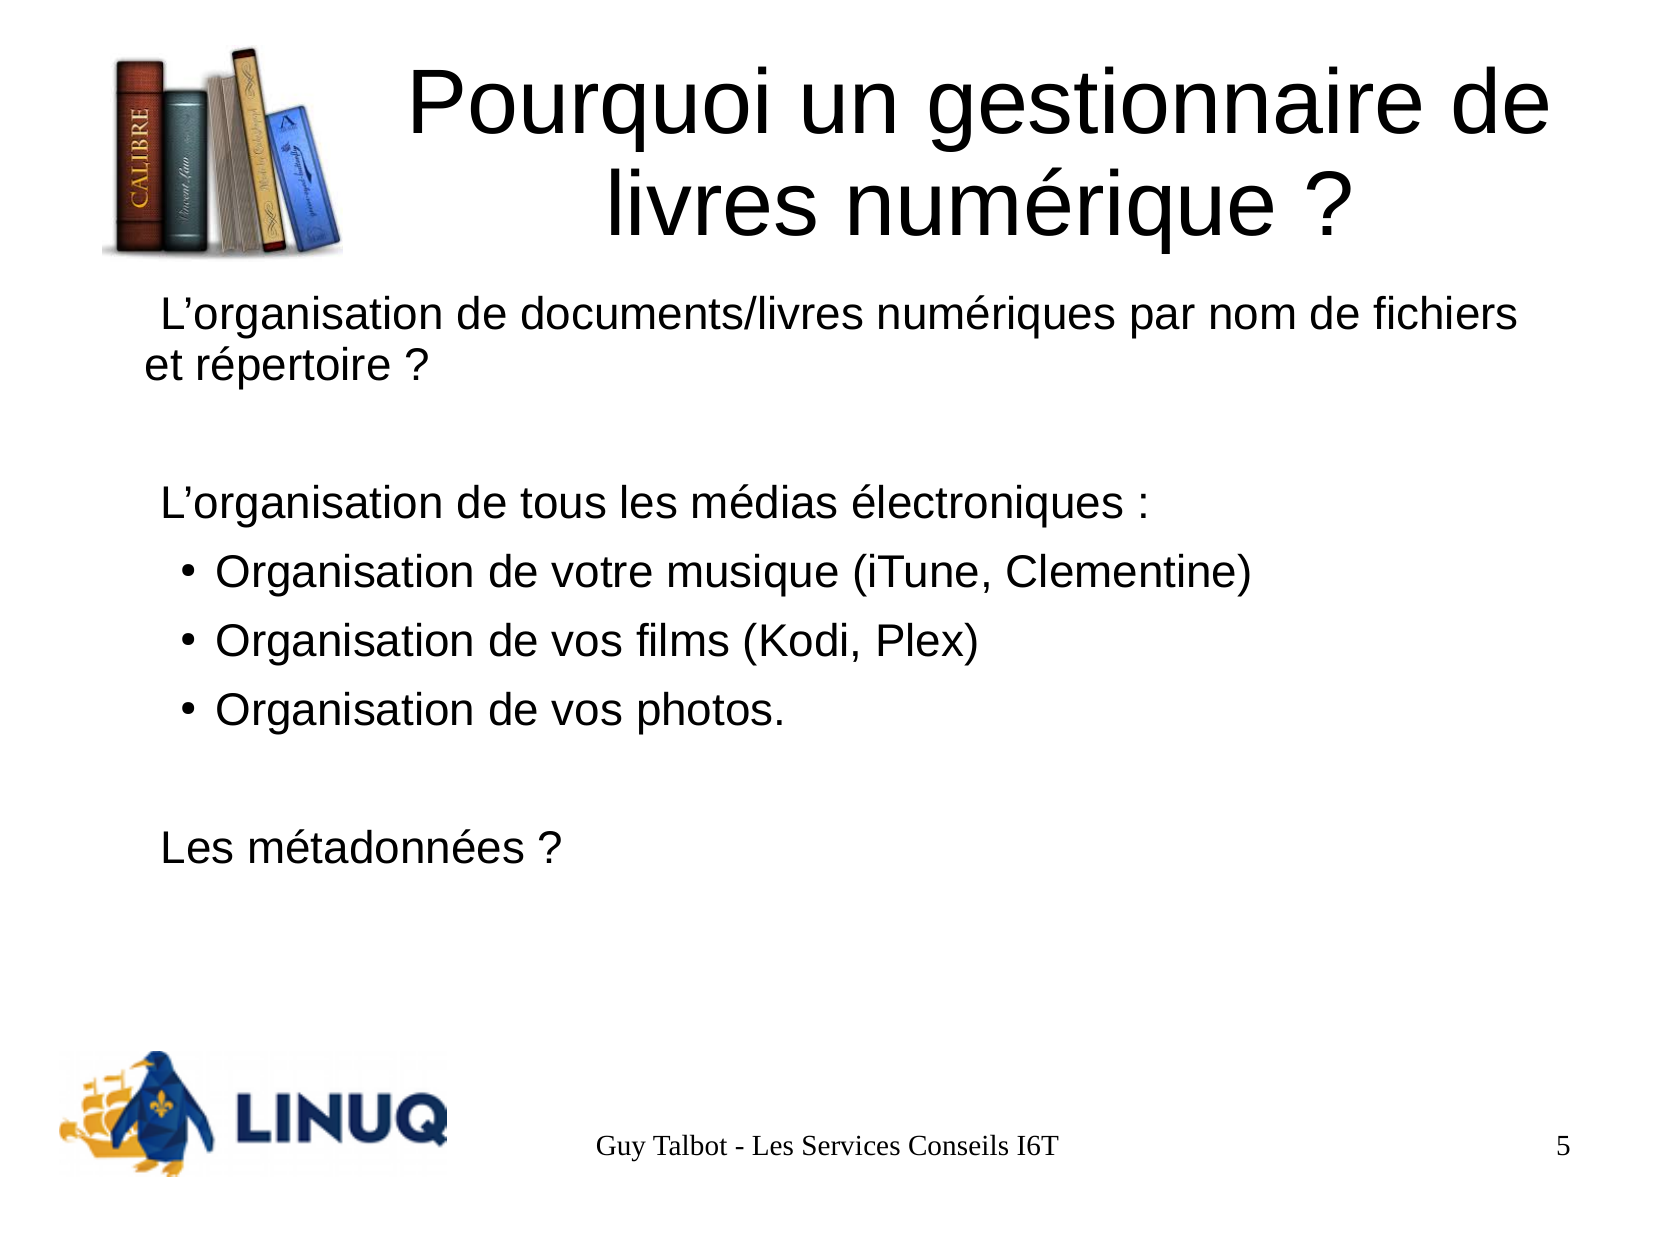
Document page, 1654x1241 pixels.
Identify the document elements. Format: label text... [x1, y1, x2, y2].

text_box L’organisation de documents/livres numériques par nom de fichiers et répertoire ? L’organisation de tous les médias électroniques : Organisation de votre musique (iTune, Clementine) Organisation de vos films (Kodi, Plex) Organisation de vos photos. Les métadonnées ? [129, 280, 1536, 1082]
title Pourquoi un gestionnaire de livres numérique ? [389, 0, 1571, 307]
picture [59, 1051, 447, 1177]
picture [102, 45, 343, 262]
